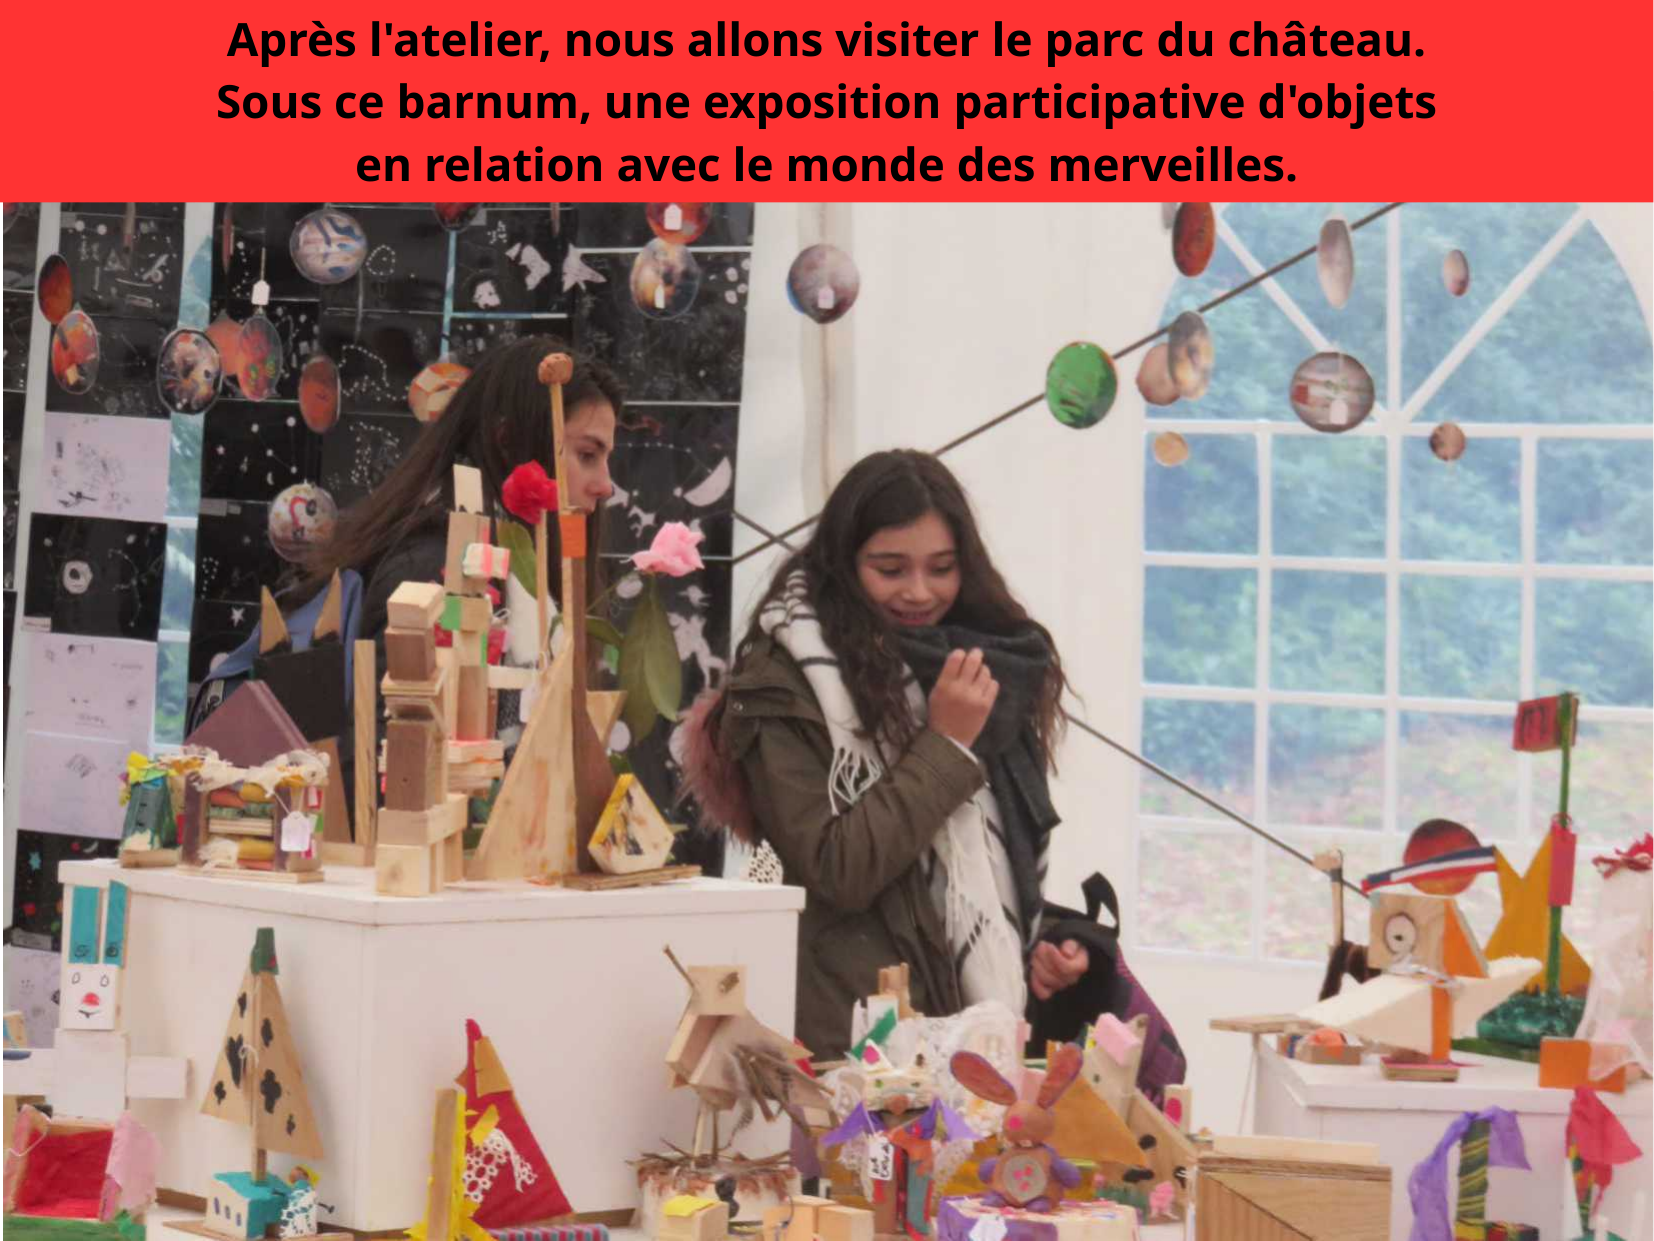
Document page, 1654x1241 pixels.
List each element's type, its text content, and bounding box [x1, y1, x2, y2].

text_box Après l'atelier, nous allons visiter le parc du château. Sous ce barnum, une exposition participative d'objets en relation avec le monde des merveilles. [0, 0, 1654, 188]
picture [3, 203, 1654, 1241]
